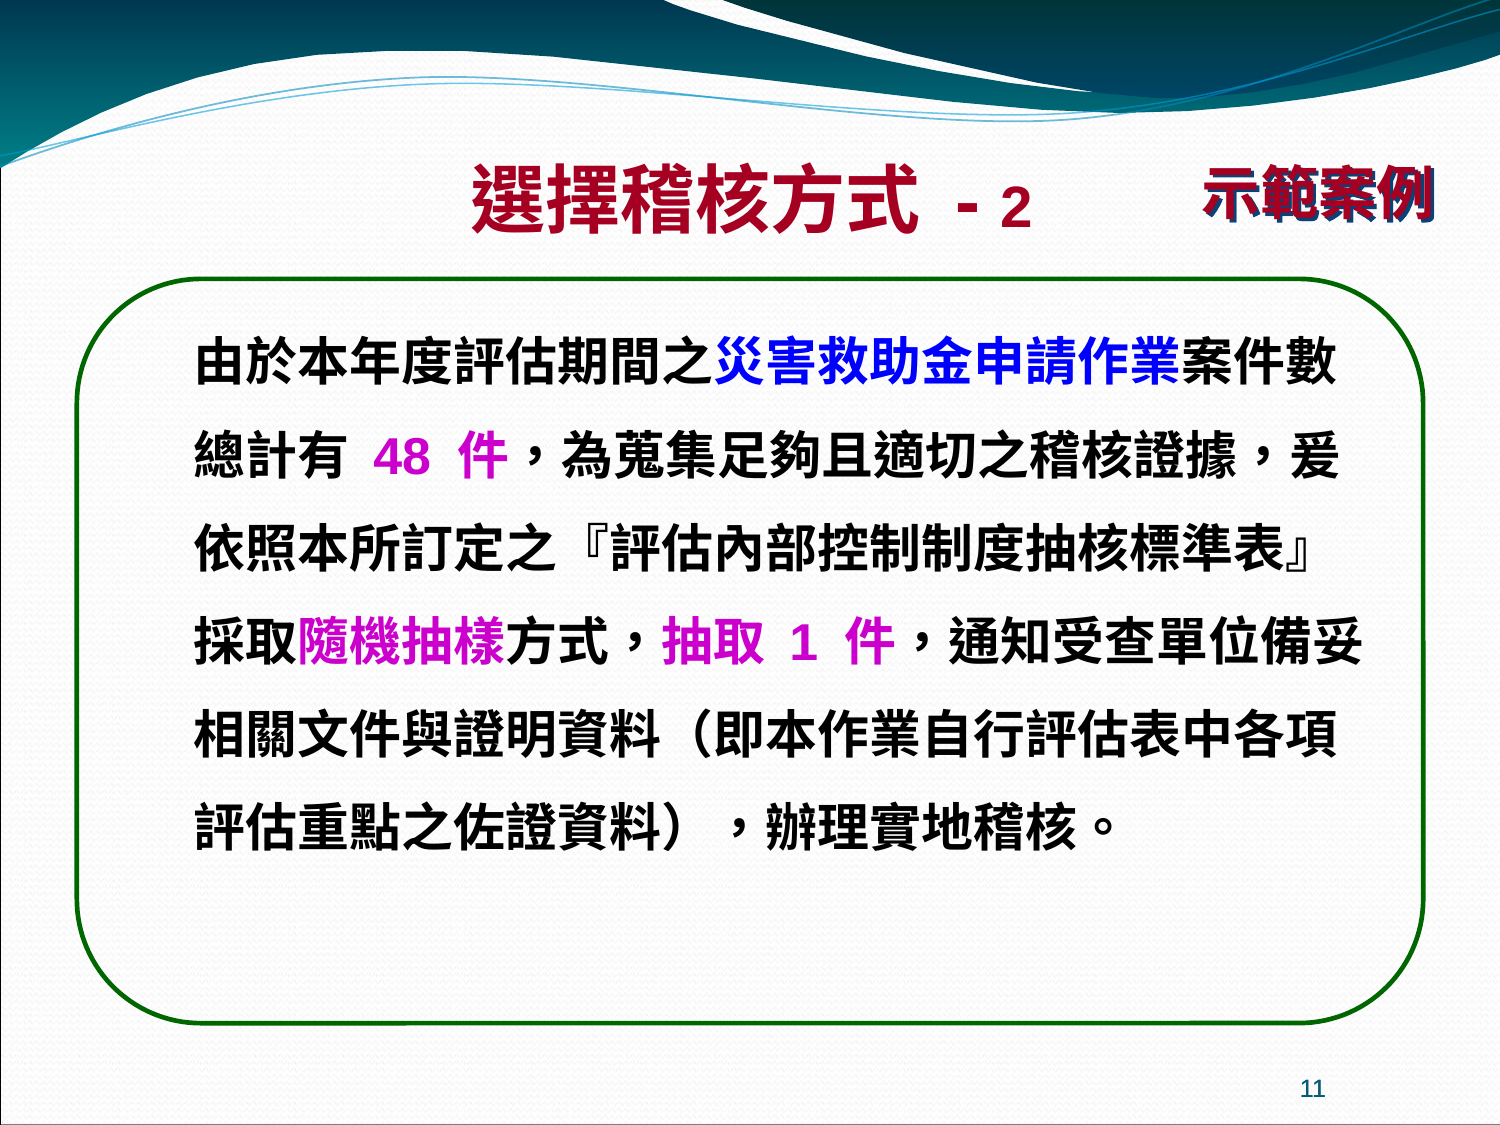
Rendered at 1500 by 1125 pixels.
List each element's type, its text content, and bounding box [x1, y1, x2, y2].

title 選擇稽核方式 - 2 [76, 54, 1427, 243]
text_box [1299, 1042, 1426, 1103]
list 由於本年度評估期間之災害救助金申請作業案件數 總計有 48 件，為蒐集足夠且適切之稽核證據，爰 依照本所訂定之『評估內部控制制度抽核標準表』 採取隨機抽樣方式，抽取 1 件，通知受查單位備妥 相關文件與證明資料（即本作業自行評估表中各項 評估重點之佐證資料），辦理實地稽核。 [135, 302, 1388, 976]
text_box 示範案例 [1187, 149, 1450, 234]
